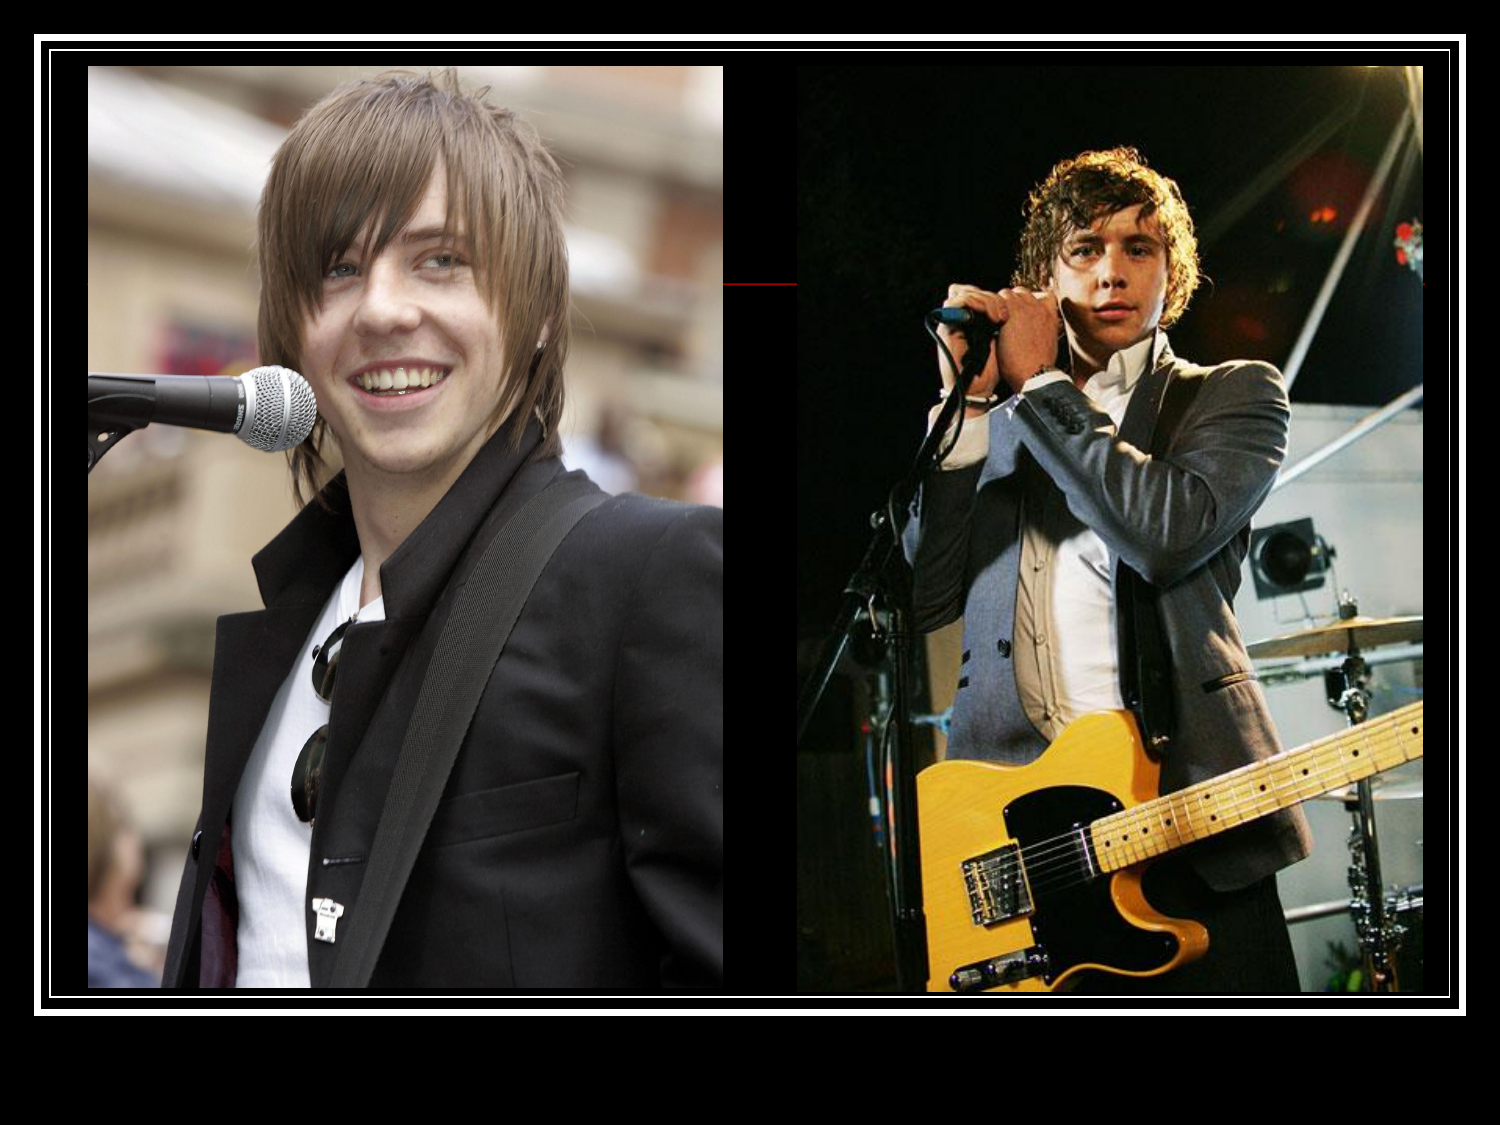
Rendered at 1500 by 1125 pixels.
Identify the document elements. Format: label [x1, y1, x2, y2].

picture [797, 66, 1423, 992]
picture [88, 66, 723, 988]
